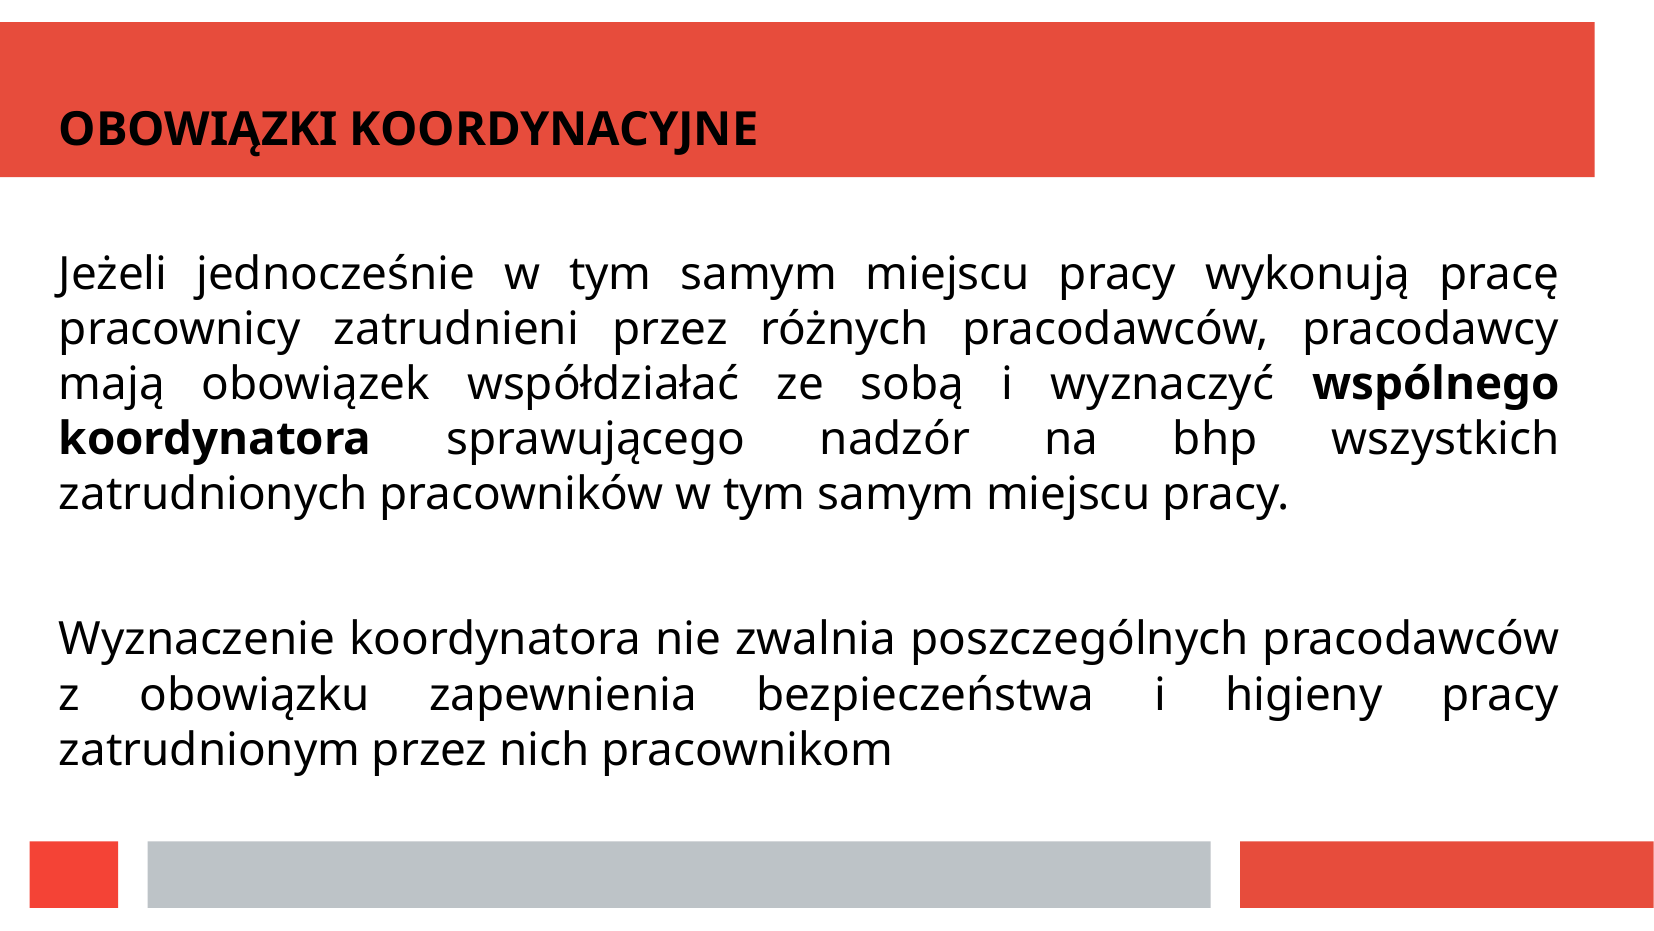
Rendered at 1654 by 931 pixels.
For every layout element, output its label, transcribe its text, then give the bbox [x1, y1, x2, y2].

title OBOWIĄZKI KOORDYNACYJNE [59, 44, 1595, 156]
subtitle Jeżeli jednocześnie w tym samym miejscu pracy wykonują pracę pracownicy zatrudnieni przez różnych pracodawców, pracodawcy mają obowiązek współdziałać ze sobą i wyznaczyć wspólnego koordynatora sprawującego nadzór na bhp wszystkich zatrudnionych pracowników w tym samym miejscu pracy. Wyznaczenie koordynatora nie zwalnia poszczególnych pracodawców z obowiązku zapewnienia bezpieczeństwa i higieny pracy zatrudnionym przez nich pracownikom [59, 243, 1565, 782]
